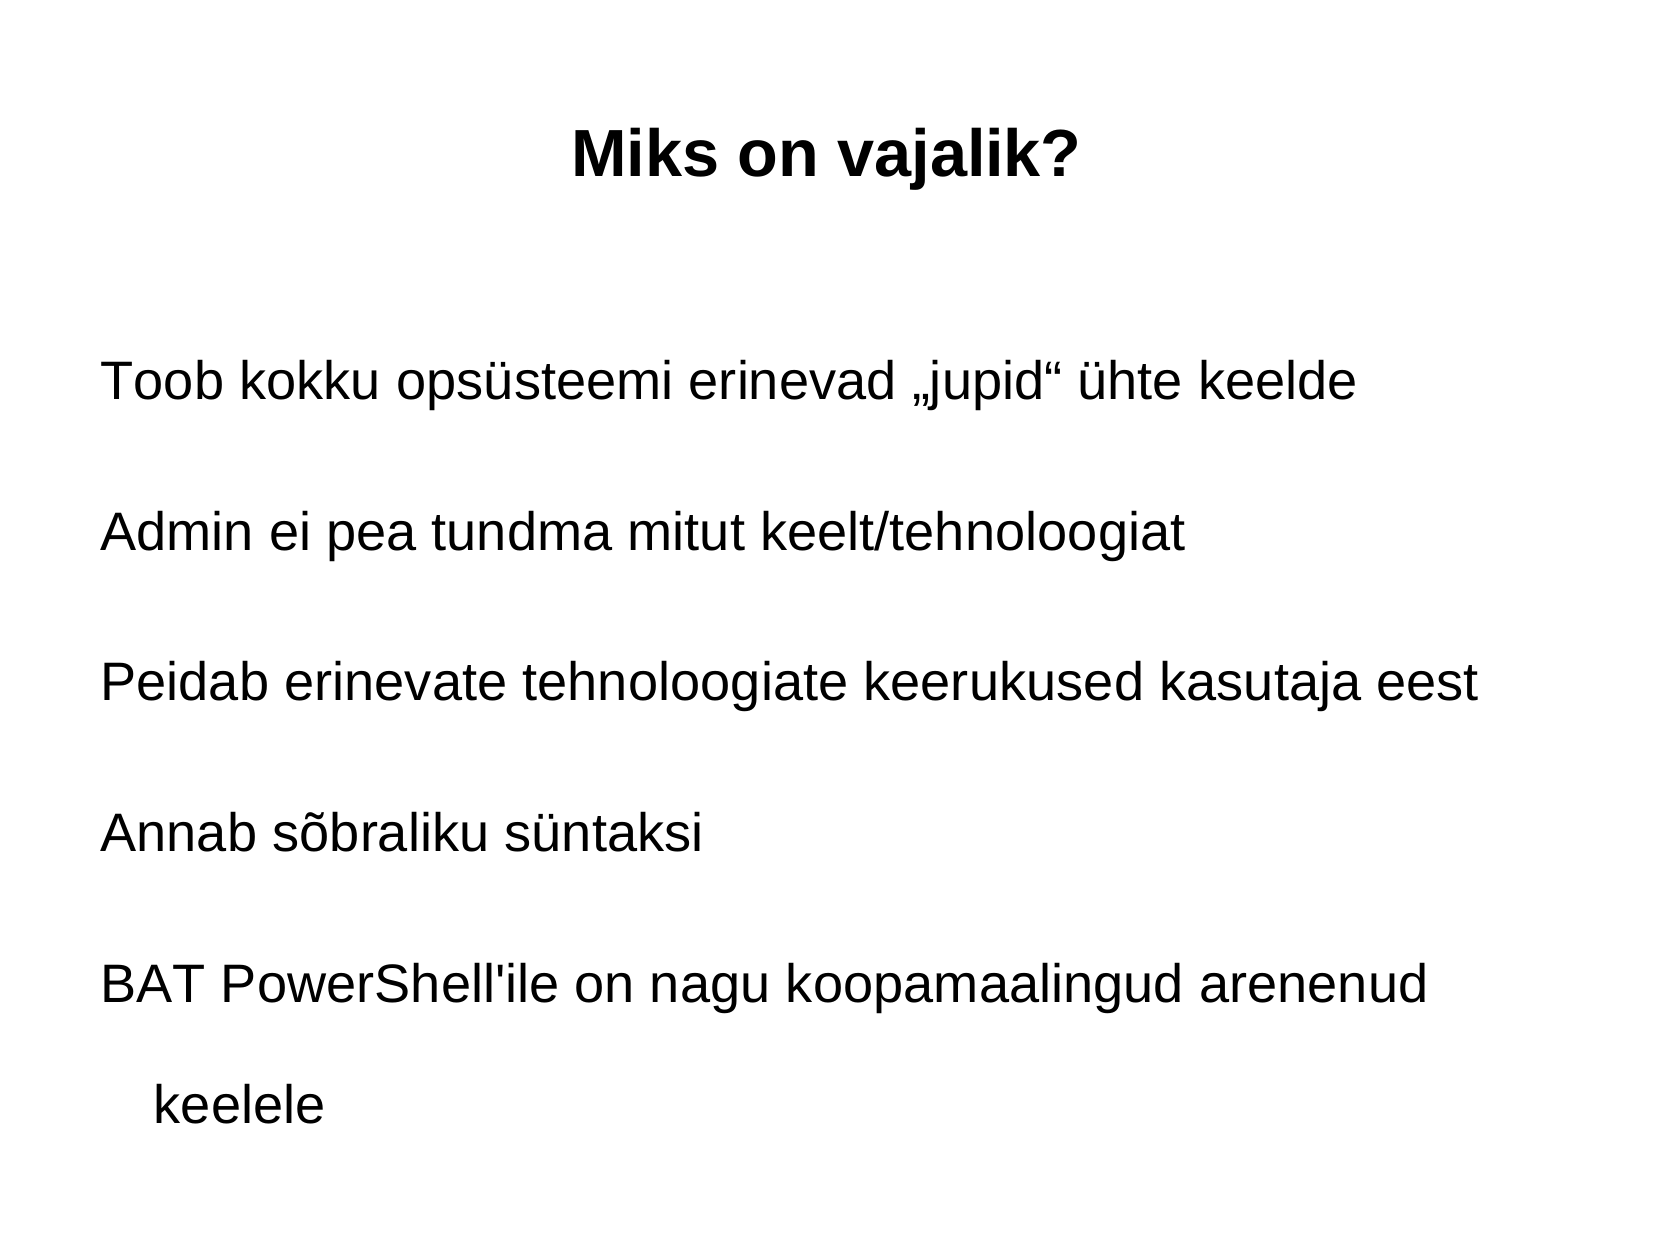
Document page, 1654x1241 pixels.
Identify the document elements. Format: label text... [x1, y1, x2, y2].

list Toob kokku opsüsteemi erinevad „jupid“ ühte keelde Admin ei pea tundma mitut keelt/tehnoloogiat Peidab erinevate tehnoloogiate keerukused kasutaja eest Annab sõbraliku süntaksi BAT PowerShell'ile on nagu koopamaalingud arenenud keelele [82, 290, 1571, 1109]
title Miks on vajalik? [82, 49, 1571, 257]
